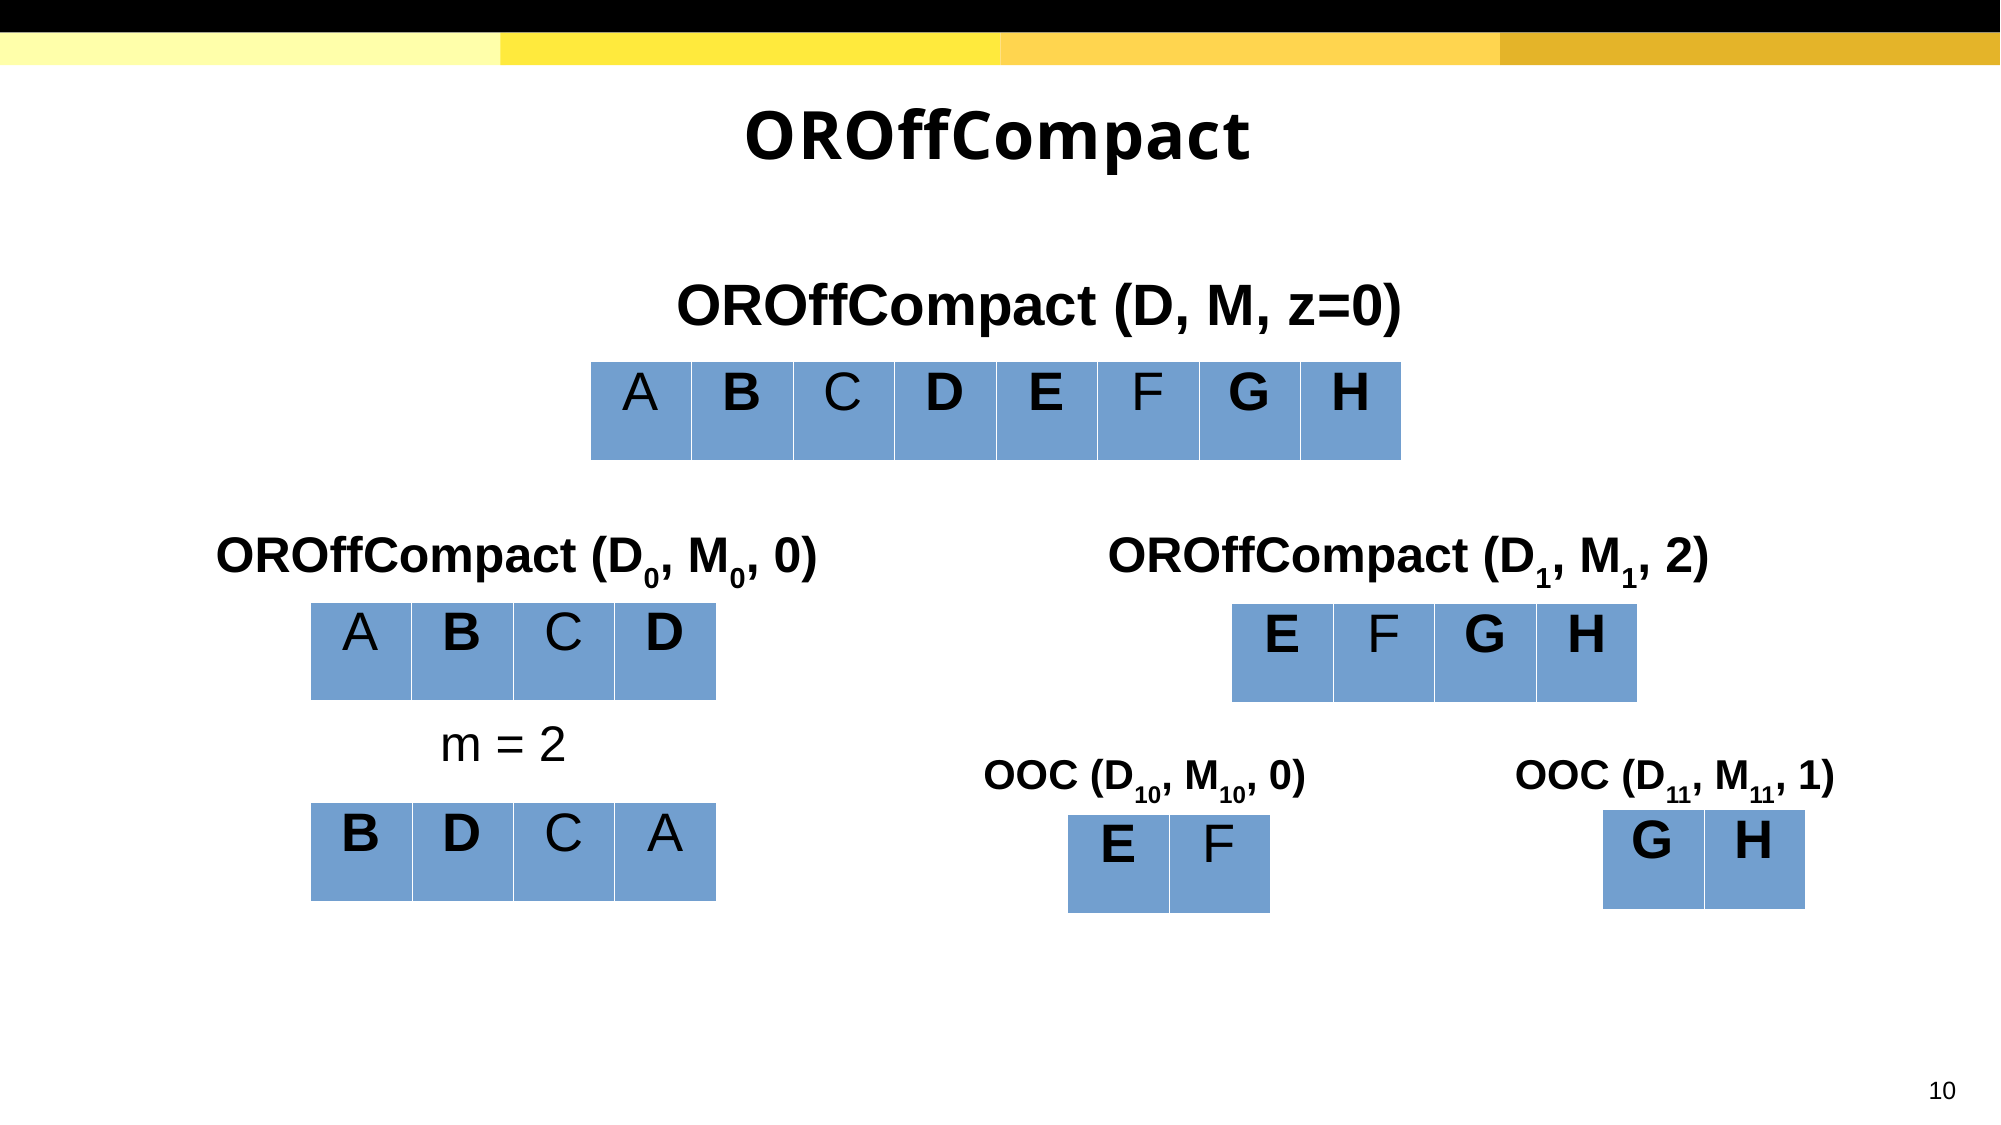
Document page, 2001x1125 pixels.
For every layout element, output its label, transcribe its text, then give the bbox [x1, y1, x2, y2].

text_box OROffCompact (D1, M1, 2) [1092, 519, 1726, 603]
table_header D [895, 362, 996, 460]
text_box OROffCompact (D0, M0, 0) [200, 519, 834, 603]
table_header F [1334, 604, 1434, 702]
text_box OOC (D11, M11, 1) [1500, 744, 1852, 816]
table_header E [1232, 604, 1333, 702]
table_header F [1170, 816, 1270, 913]
table_header C [514, 803, 614, 901]
table_header D [413, 803, 513, 901]
table_header G [1200, 362, 1300, 460]
title OROffCompact [48, 65, 1947, 213]
table_header A [591, 362, 691, 460]
table_header H [1705, 816, 1805, 909]
text_box m = 2 [425, 708, 582, 780]
table_header B [692, 362, 793, 460]
table_header A [615, 803, 716, 901]
table_header B [311, 803, 412, 901]
table_header H [1301, 362, 1401, 460]
table_header B [412, 603, 513, 700]
text_box OOC (D10, M10, 0) [968, 744, 1322, 816]
text_box 10 [1913, 1069, 1972, 1113]
table_header C [514, 603, 614, 700]
table_header H [1537, 604, 1637, 702]
table_header A [311, 603, 411, 700]
text_box OROffCompact (D, M, z=0) [661, 265, 1419, 346]
table_header G [1603, 816, 1704, 909]
table_header G [1435, 604, 1536, 702]
table_header E [1068, 816, 1169, 913]
table_header E [997, 362, 1097, 460]
table_header C [794, 362, 894, 460]
table_header F [1098, 362, 1199, 460]
table_header D [615, 603, 716, 700]
